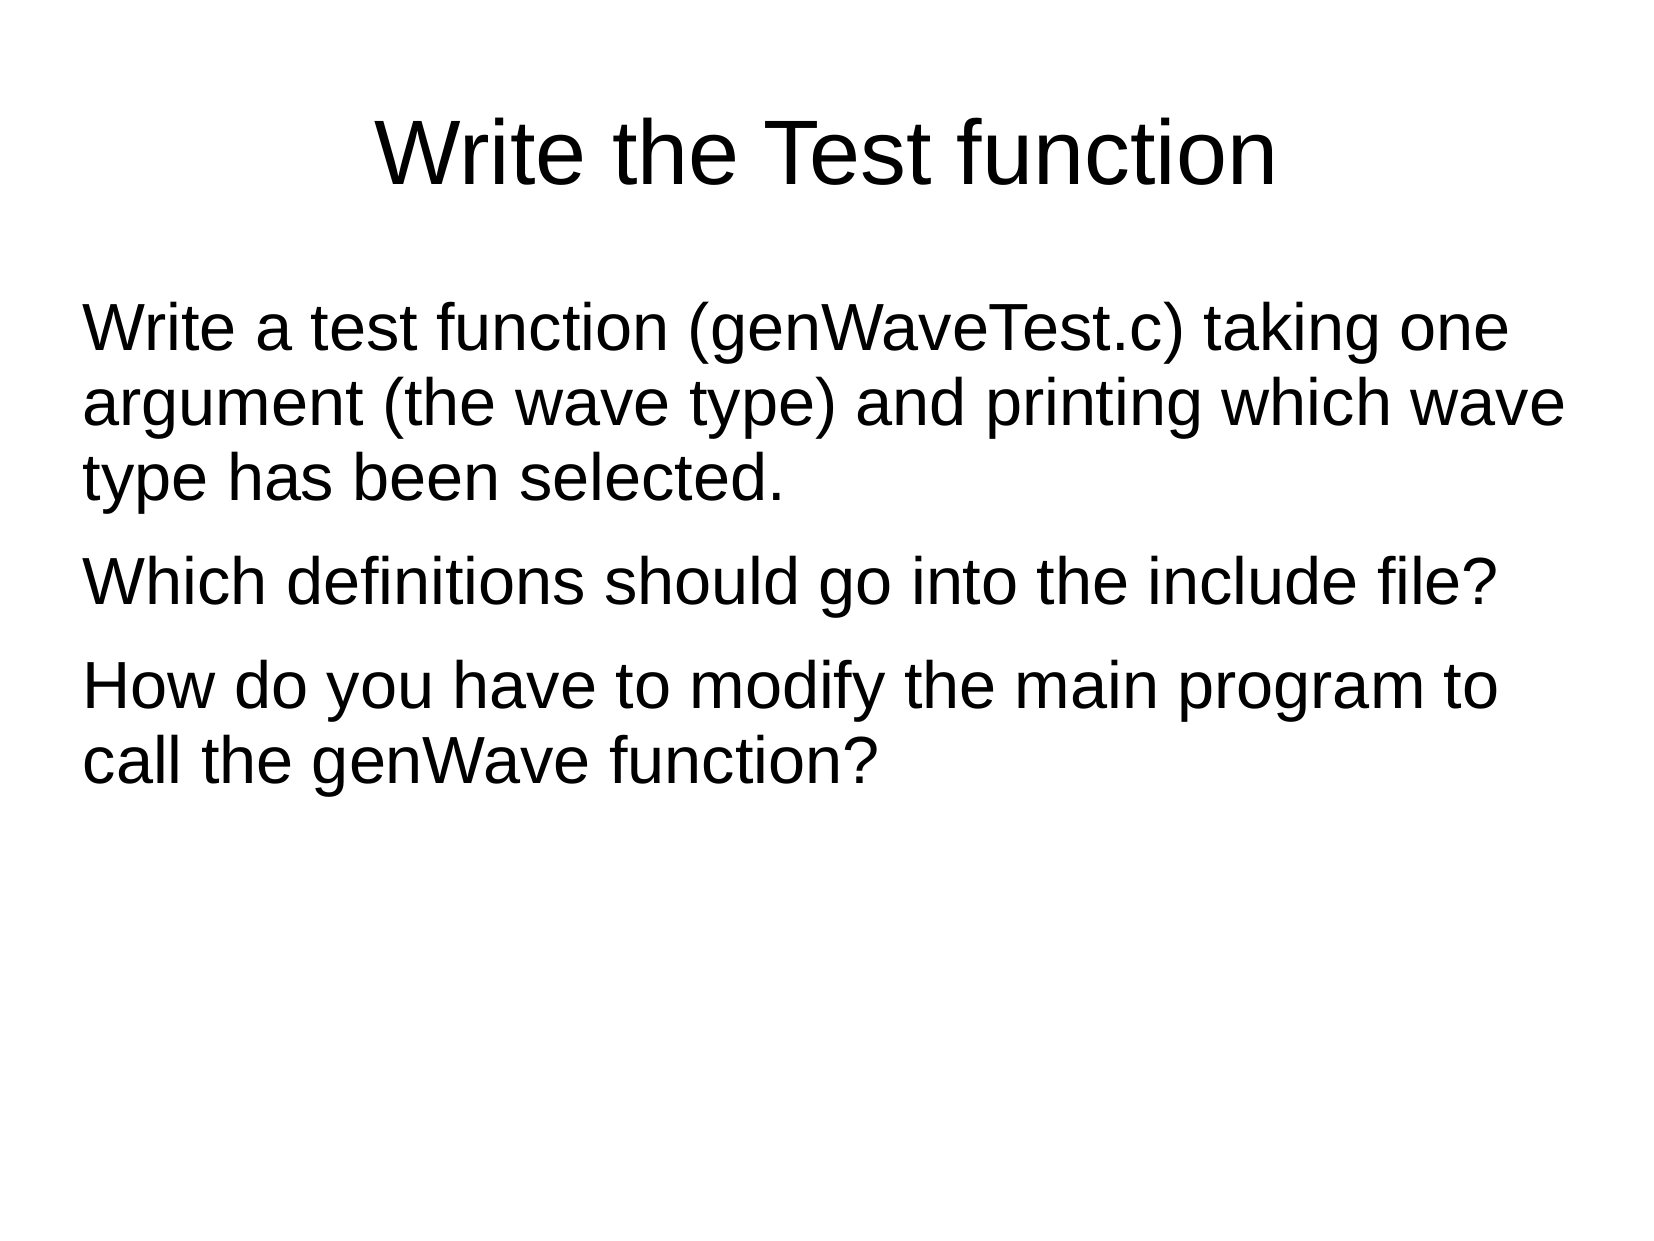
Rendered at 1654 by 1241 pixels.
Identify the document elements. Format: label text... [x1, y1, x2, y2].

list Write a test function (genWaveTest.c) taking one argument (the wave type) and printing which wave type has been selected. Which definitions should go into the include file? How do you have to modify the main program to call the genWave function? [82, 290, 1571, 1010]
title Write the Test function [82, 49, 1571, 257]
